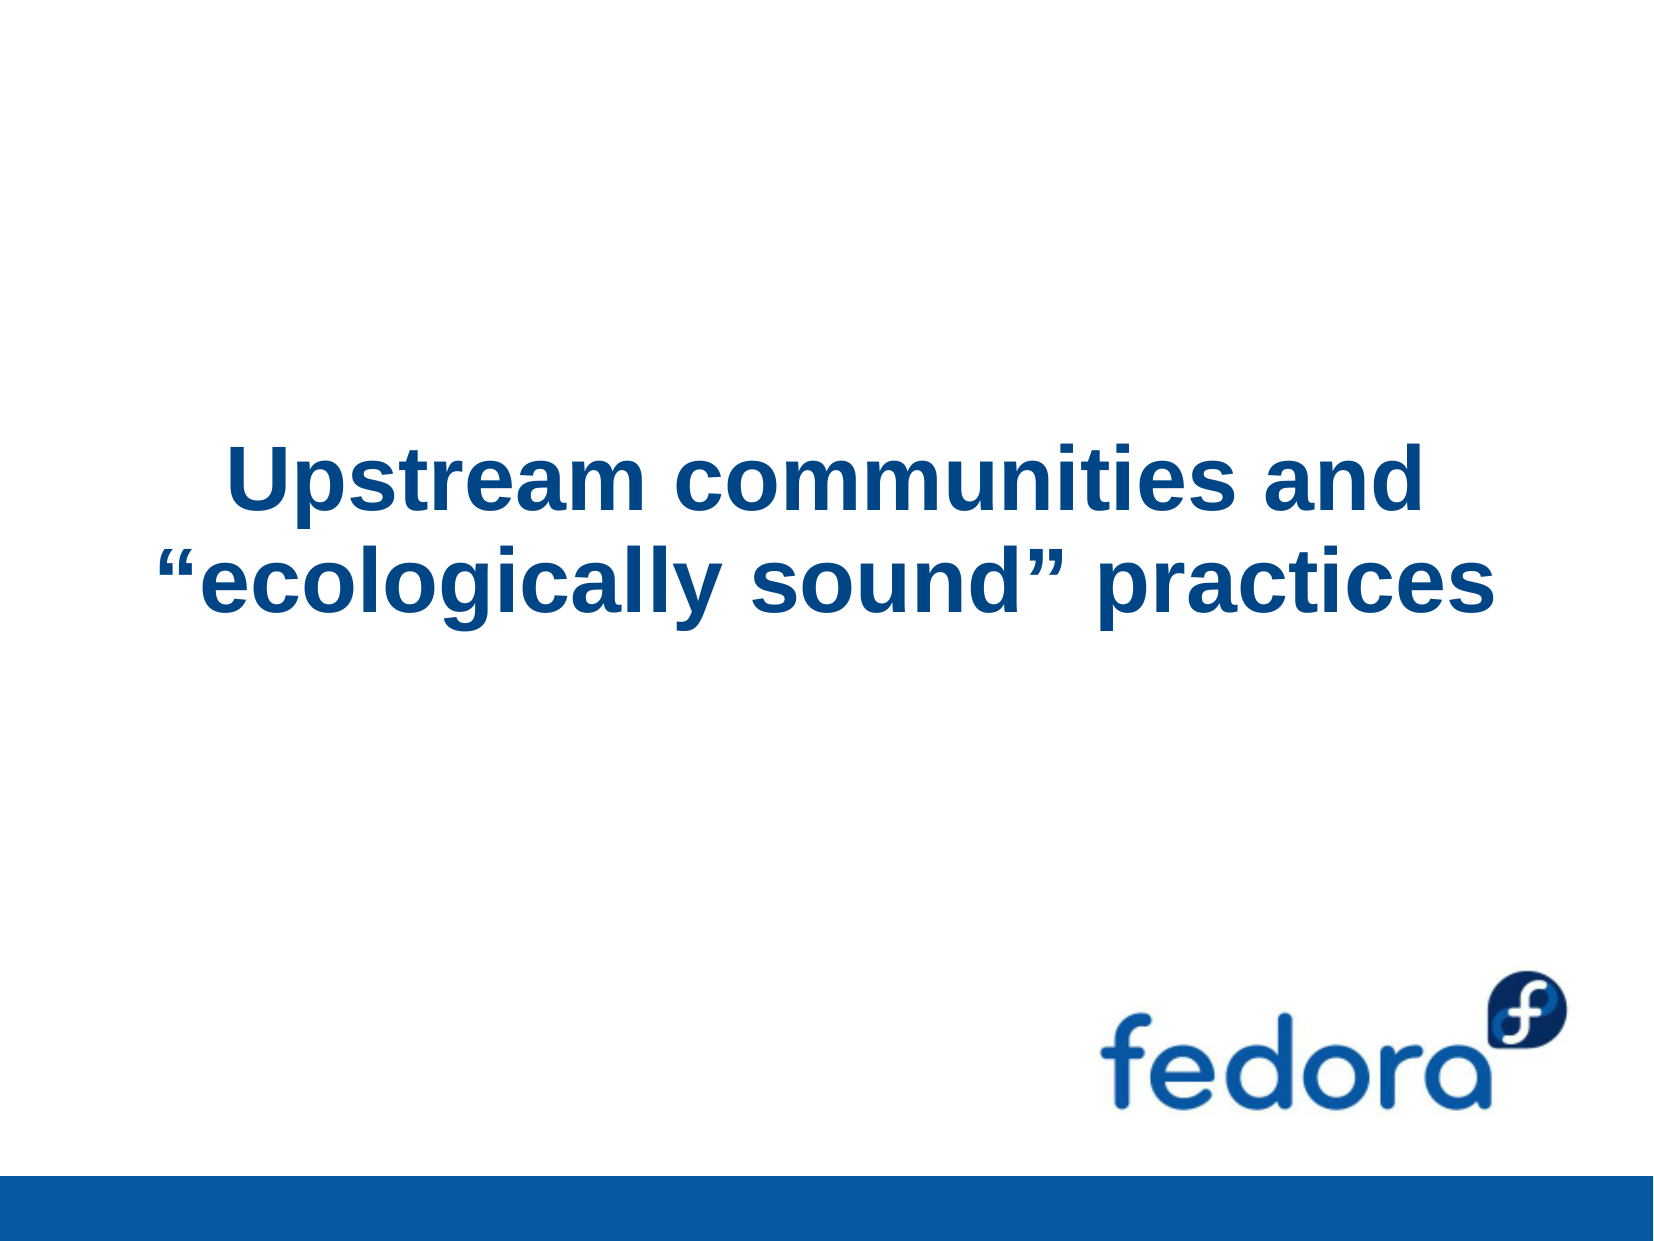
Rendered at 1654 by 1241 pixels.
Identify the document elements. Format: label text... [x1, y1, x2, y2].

subtitle Upstream communities and “ecologically sound” practices [82, 56, 1571, 1102]
picture [1087, 959, 1576, 1125]
picture [0, 1176, 1654, 1241]
